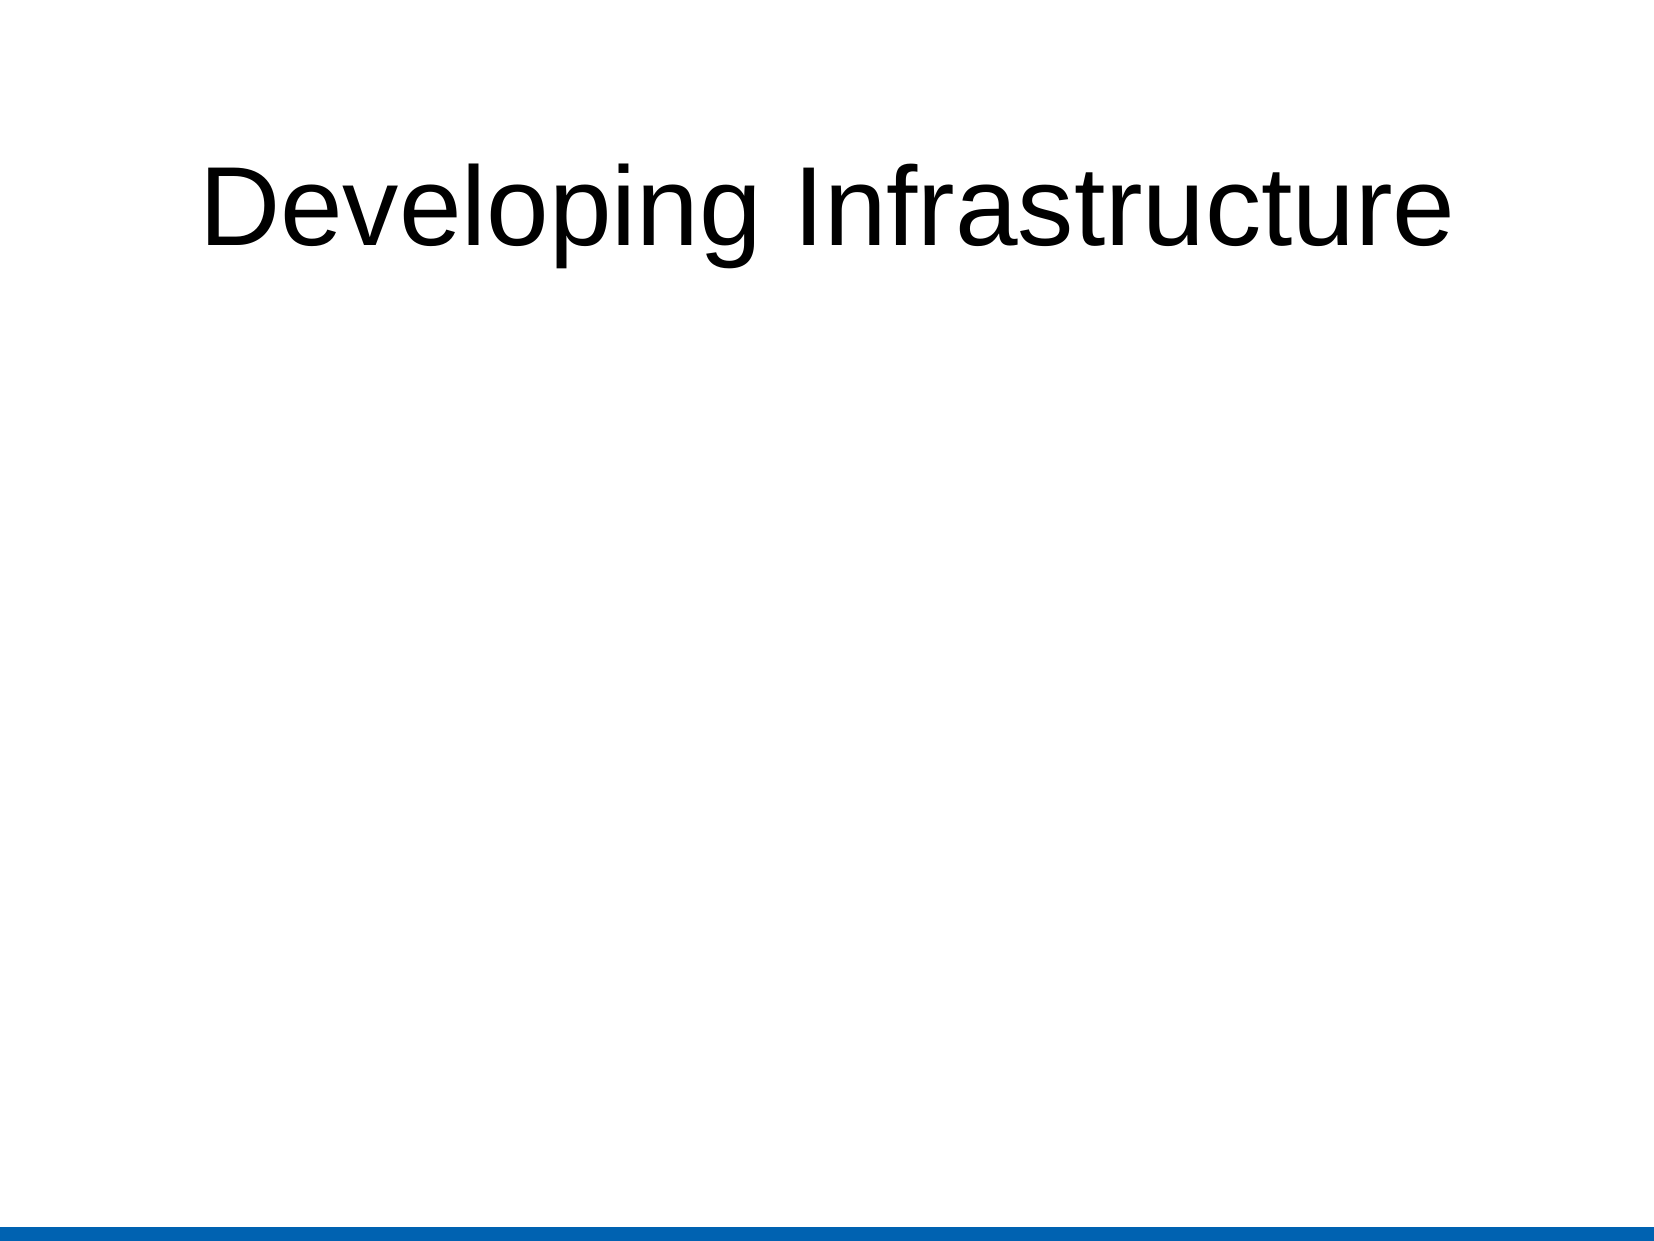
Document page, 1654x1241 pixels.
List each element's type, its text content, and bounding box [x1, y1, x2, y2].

title Developing Infrastructure [121, 102, 1533, 311]
